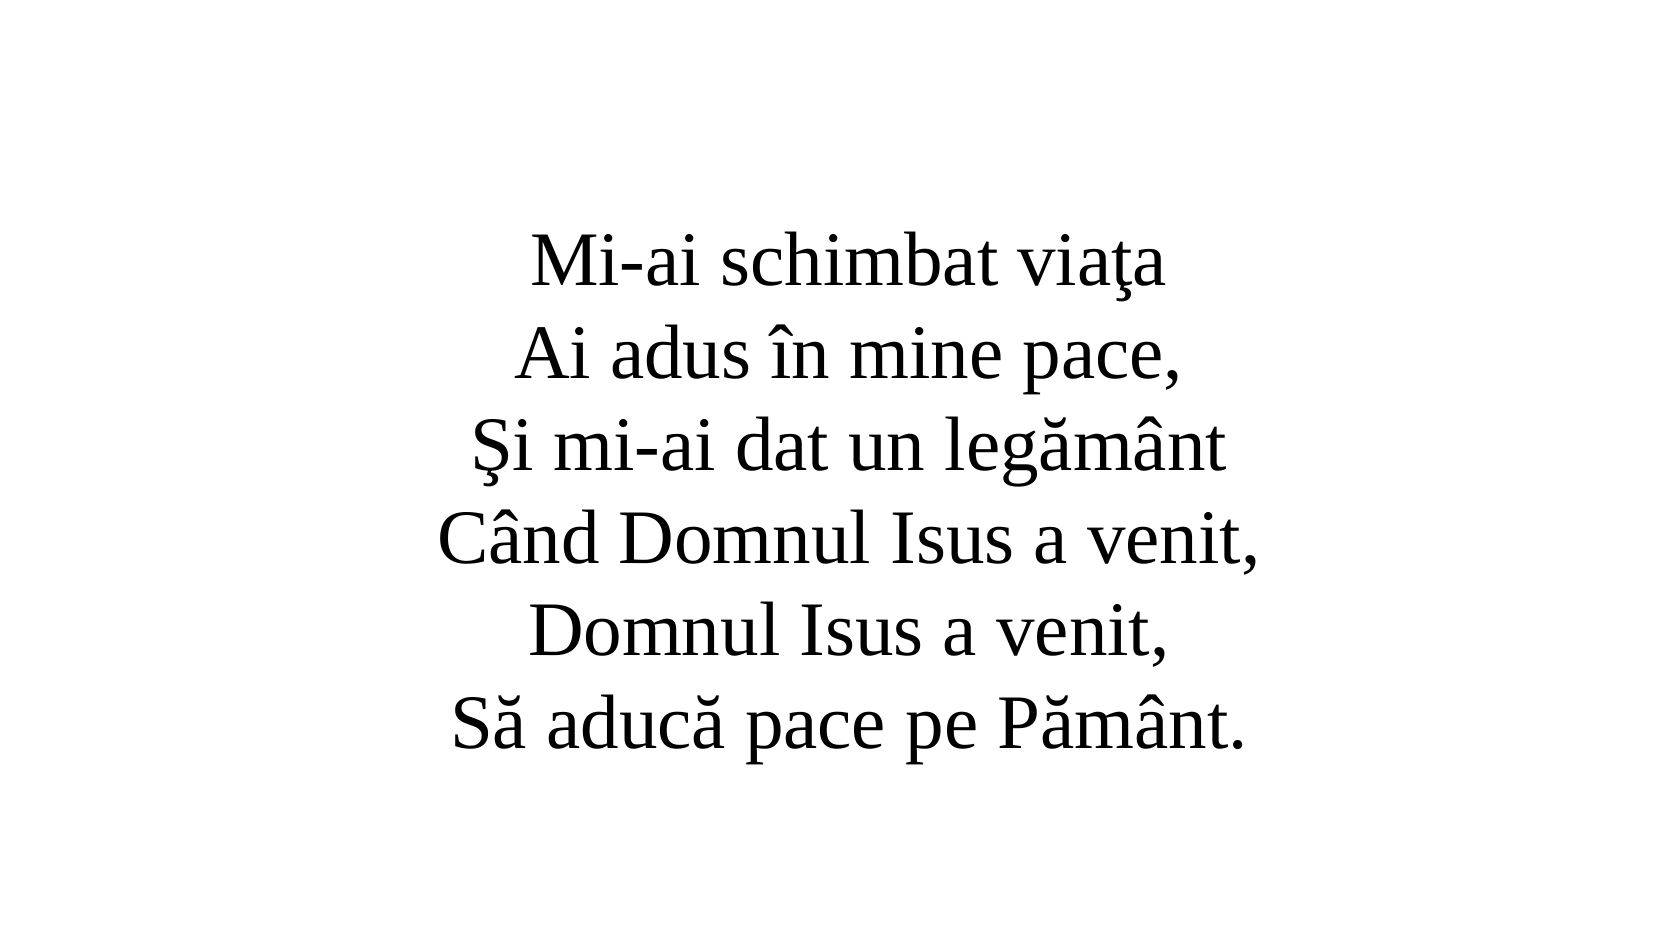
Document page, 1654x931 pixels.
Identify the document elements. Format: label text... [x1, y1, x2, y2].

subtitle Mi-ai schimbat viaţa Ai adus în mine pace, Şi mi-ai dat un legământ Când Domnul Isus a venit, Domnul Isus a venit, Să aducă pace pe Pământ. [0, 201, 1654, 719]
